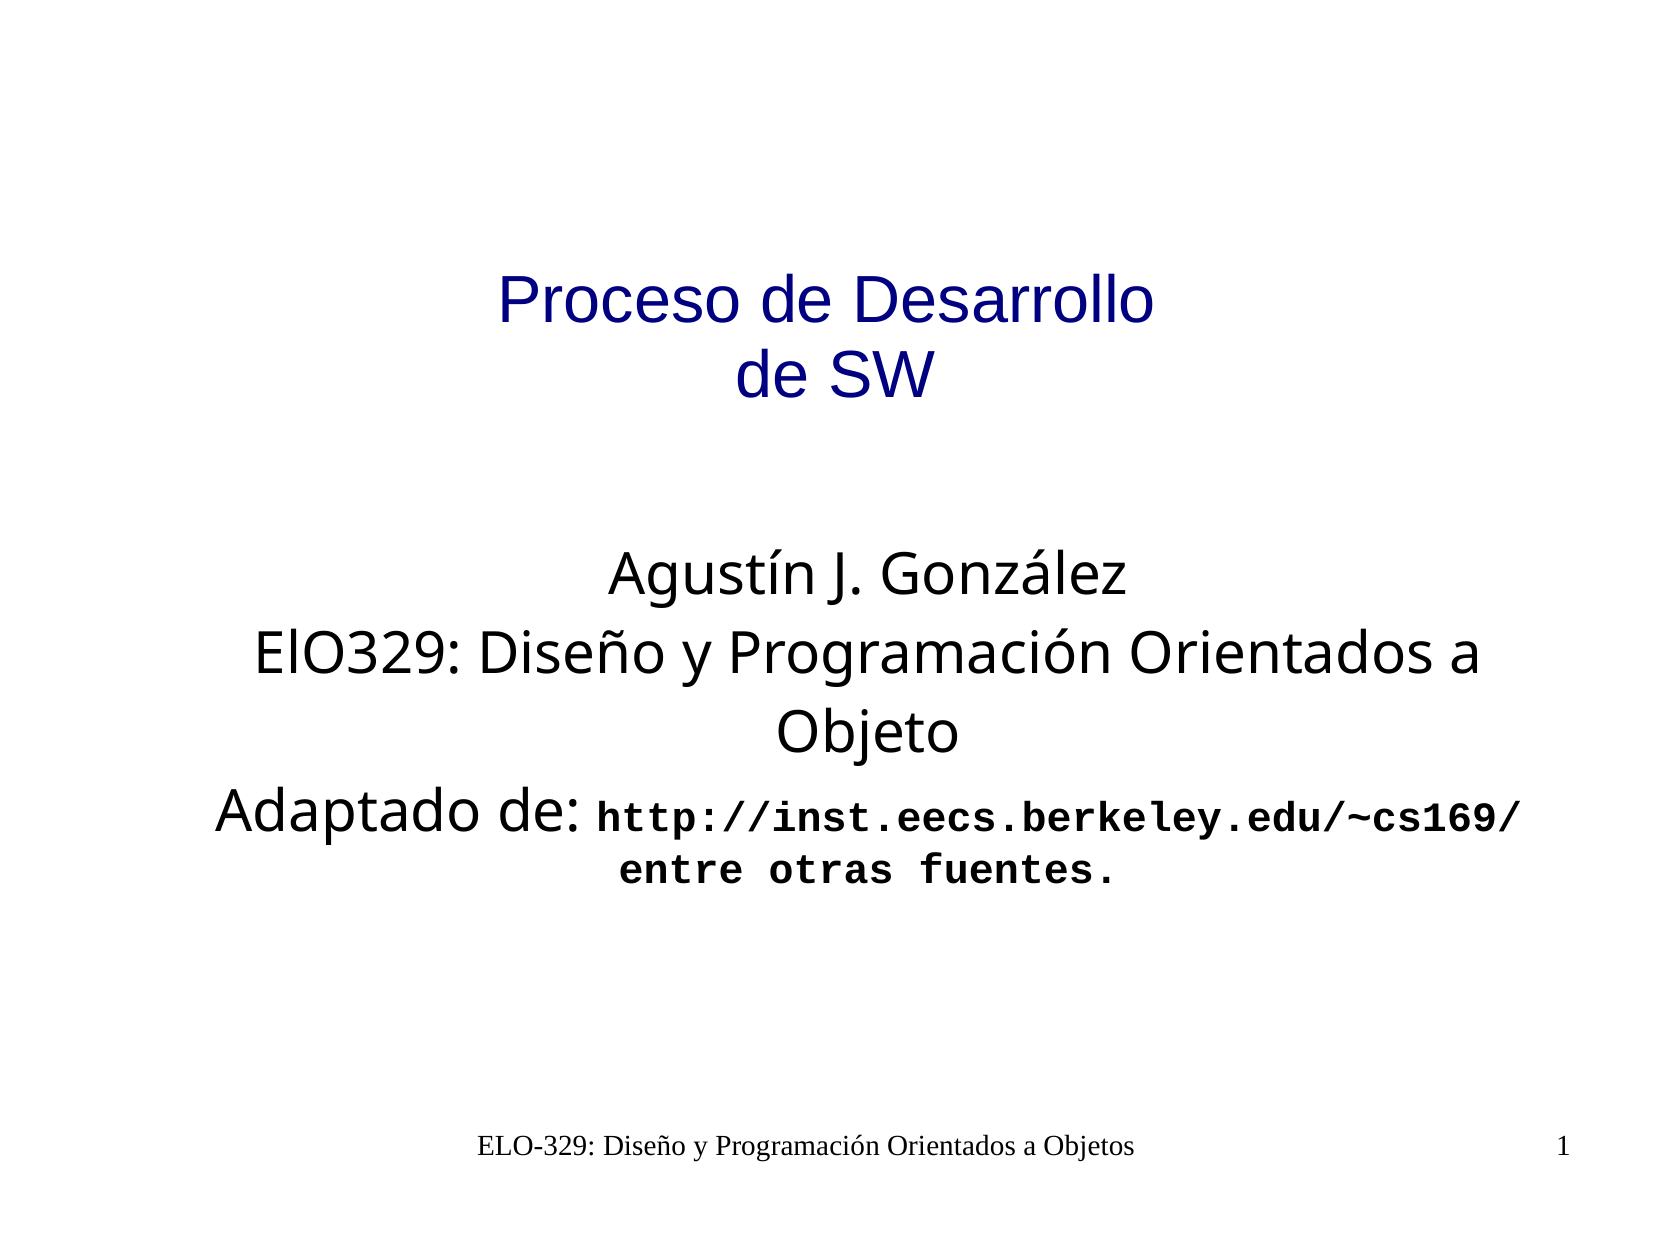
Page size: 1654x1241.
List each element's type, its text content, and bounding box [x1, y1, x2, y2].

subtitle Proceso de Desarrollo de SW [82, 179, 1571, 494]
text_box Agustín J. González ElO329: Diseño y Programación Orientados a Objeto Adaptado de: http://inst.eecs.berkeley.edu/~cs169/ entre otras fuentes. [86, 554, 1576, 874]
